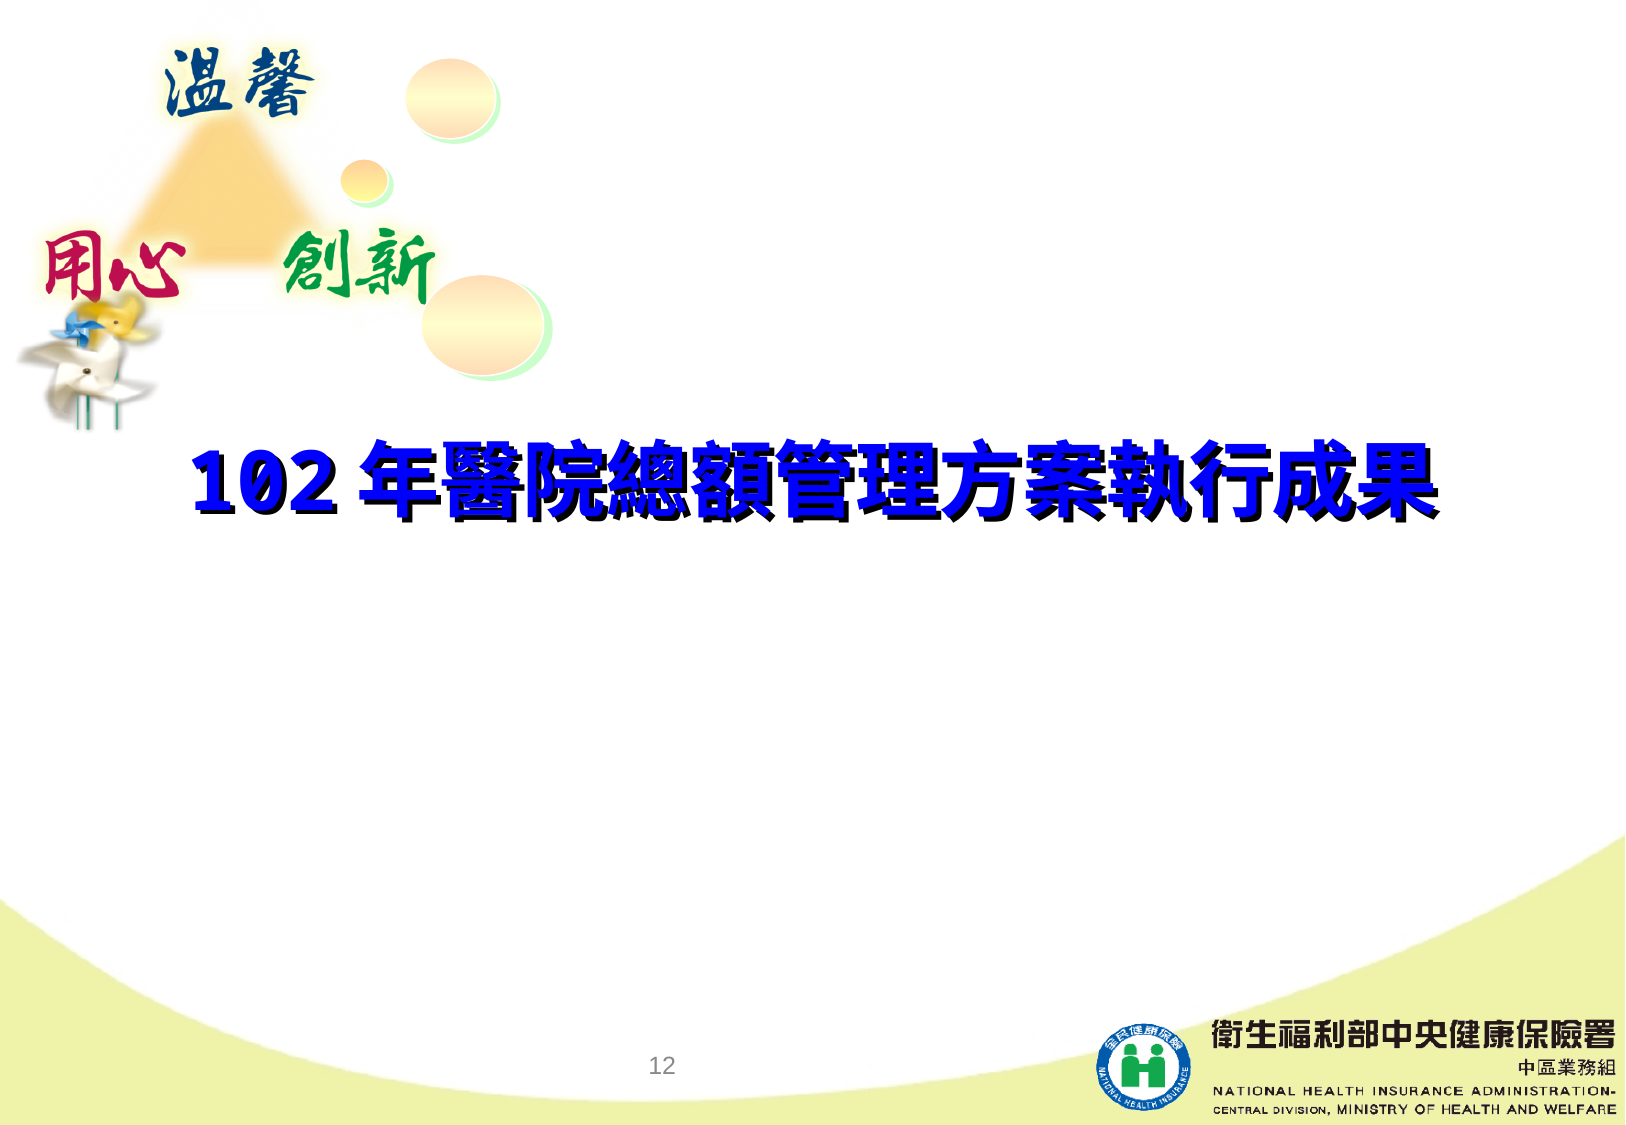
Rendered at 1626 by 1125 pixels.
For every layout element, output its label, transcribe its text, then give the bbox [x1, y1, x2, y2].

title 102年醫院總額管理方案執行成果 [121, 349, 1504, 705]
text_box [633, 1034, 1013, 1095]
